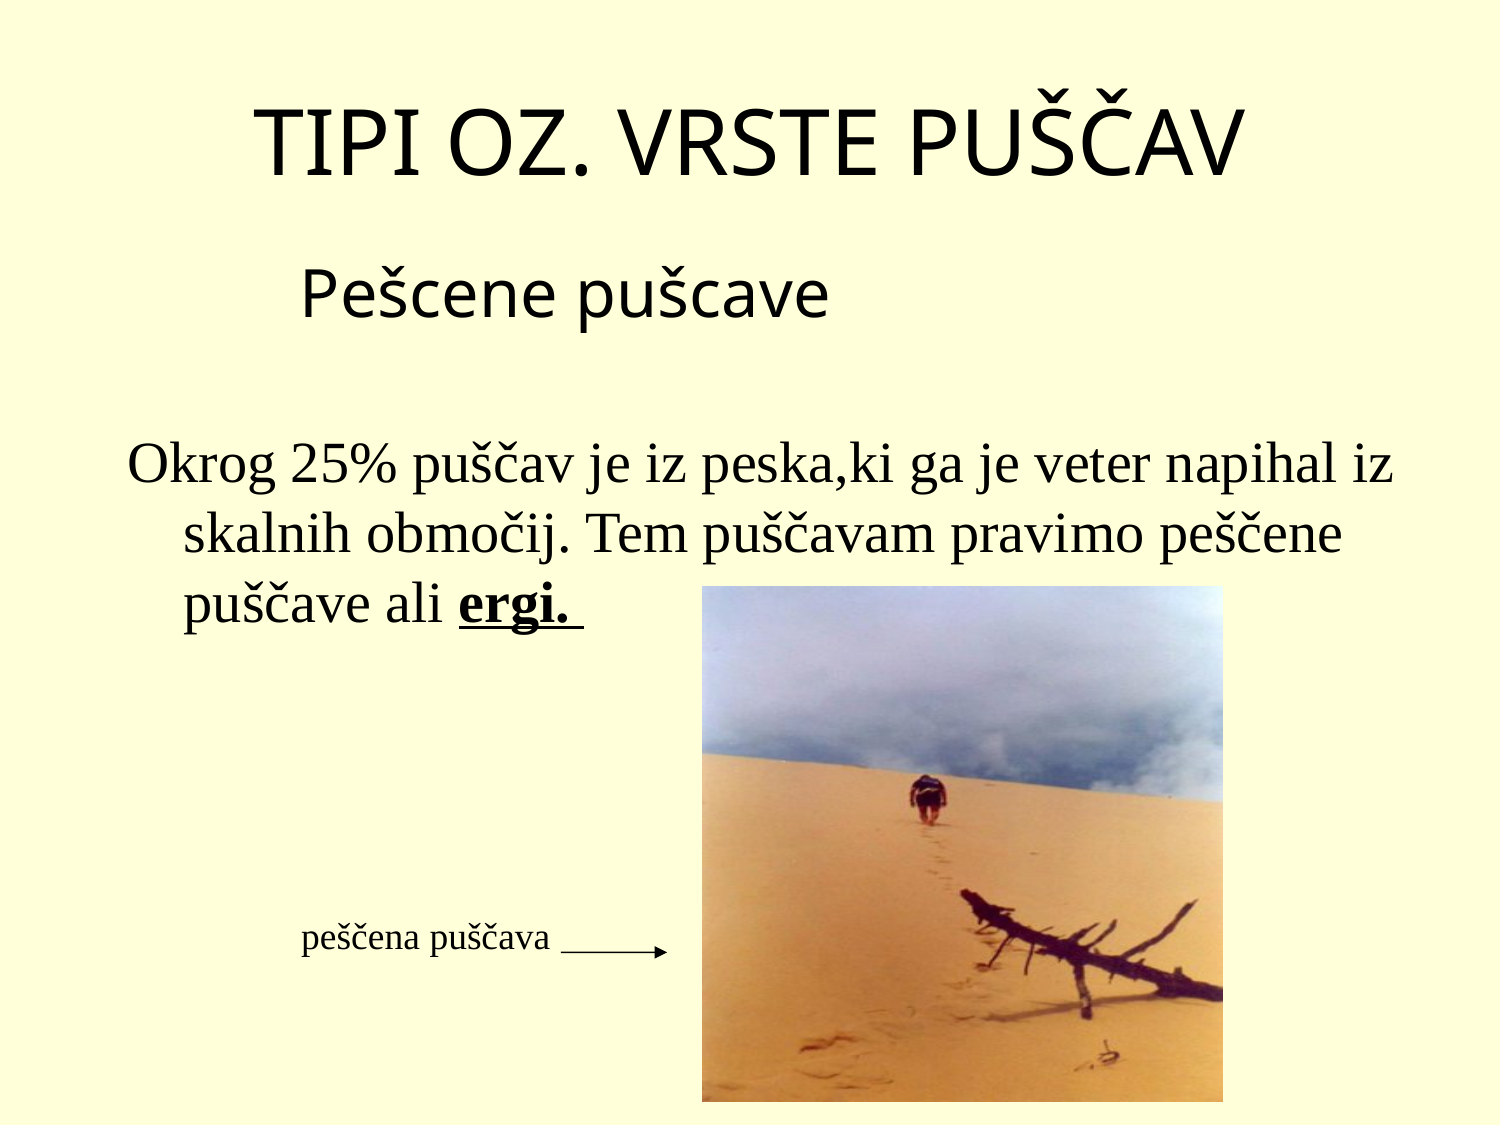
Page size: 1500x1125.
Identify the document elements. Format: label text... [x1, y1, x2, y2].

picture [702, 586, 1223, 1102]
title TIPI OZ. VRSTE PUŠČAV [75, 45, 1425, 233]
list Pešcene pušcave Okrog 25% puščav je iz peska,ki ga je veter napihal iz skalnih območij. Tem puščavam pravimo peščene puščave ali ergi. peščena puščava [112, 243, 1463, 986]
